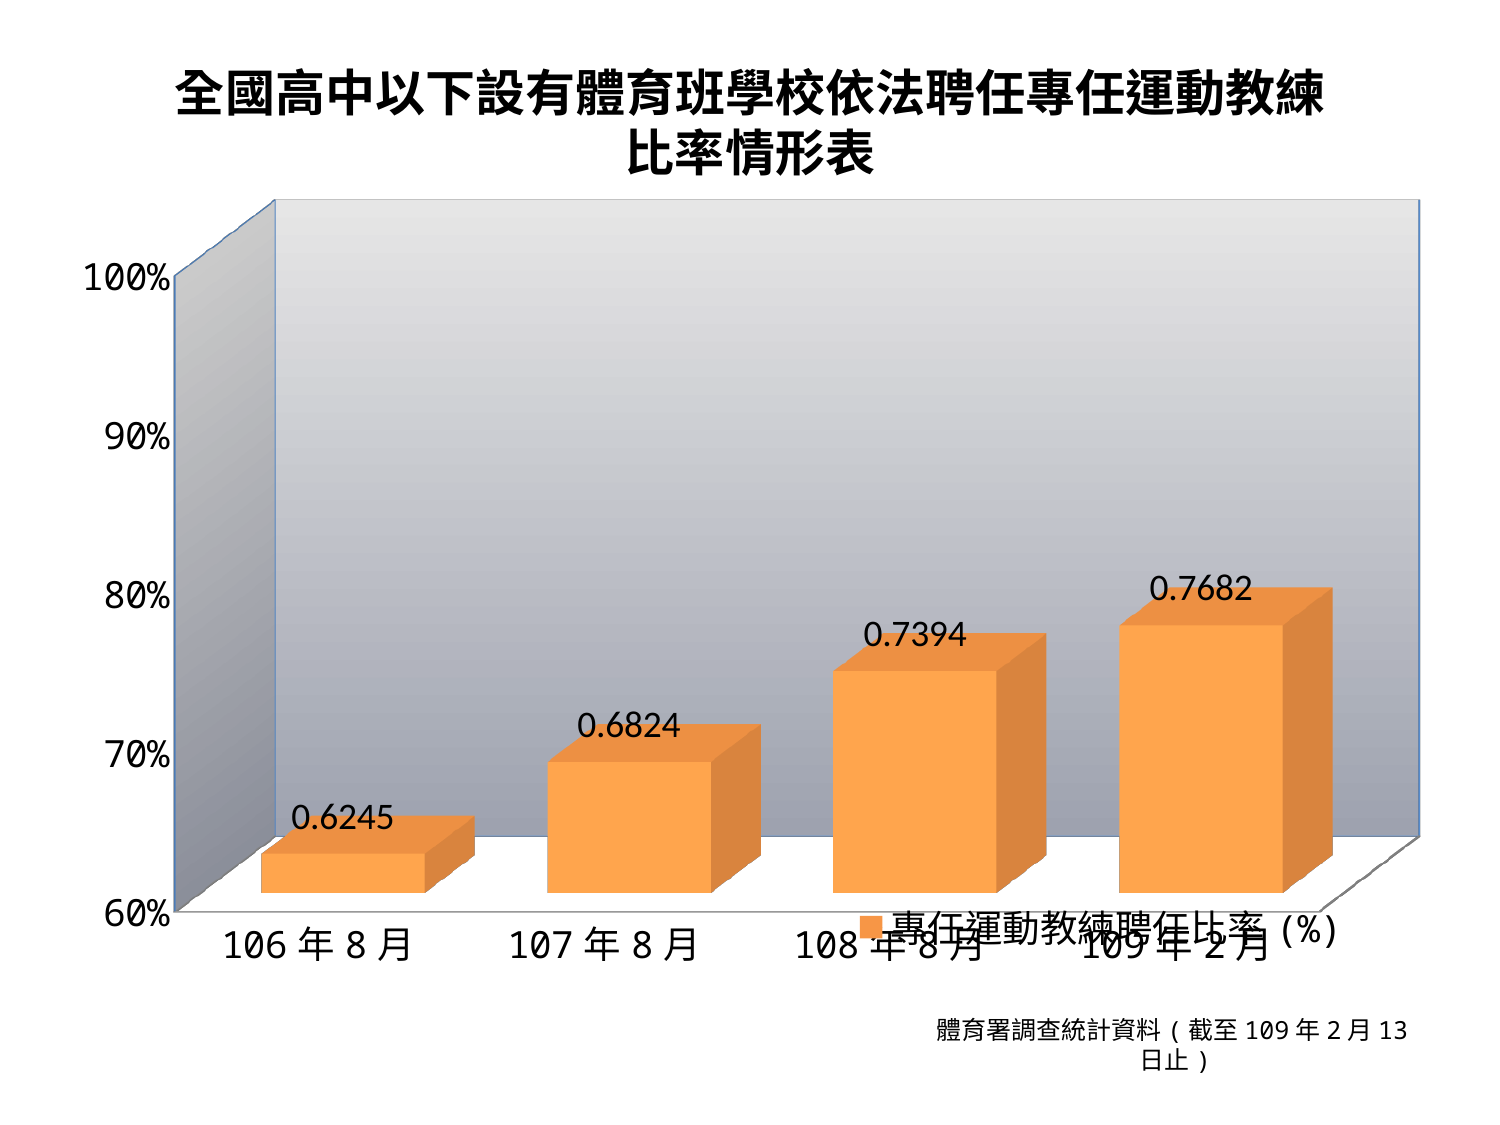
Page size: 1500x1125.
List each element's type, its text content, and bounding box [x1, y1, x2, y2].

text_box 體育署調查統計資料(截至109年2月13日止) [915, 1006, 1436, 1082]
text_box 全國高中以下設有體育班學校依法聘任專任運動教練比率情形表 [147, 53, 1353, 189]
chart [29, 173, 1438, 1041]
